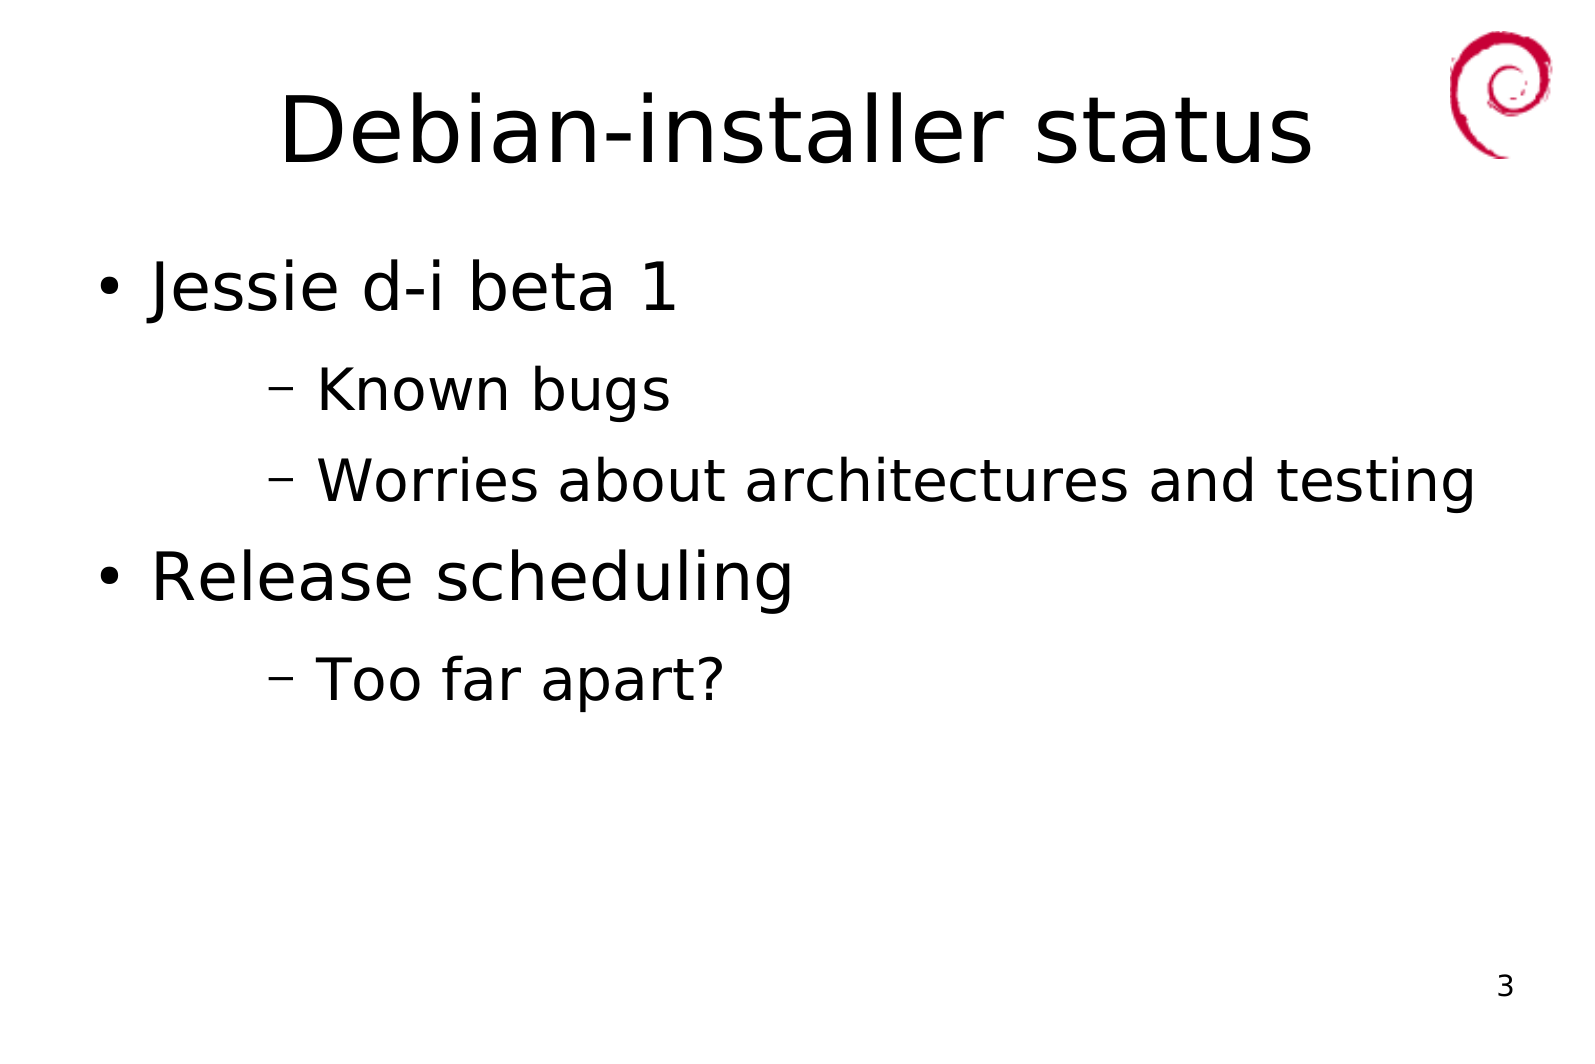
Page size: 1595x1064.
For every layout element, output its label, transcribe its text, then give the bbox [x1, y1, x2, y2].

title Debian-installer status [79, 42, 1515, 220]
list Jessie d-i beta 1 Known bugs Worries about architectures and testing Release scheduling Too far apart? [79, 248, 1515, 951]
picture [1450, 31, 1555, 159]
